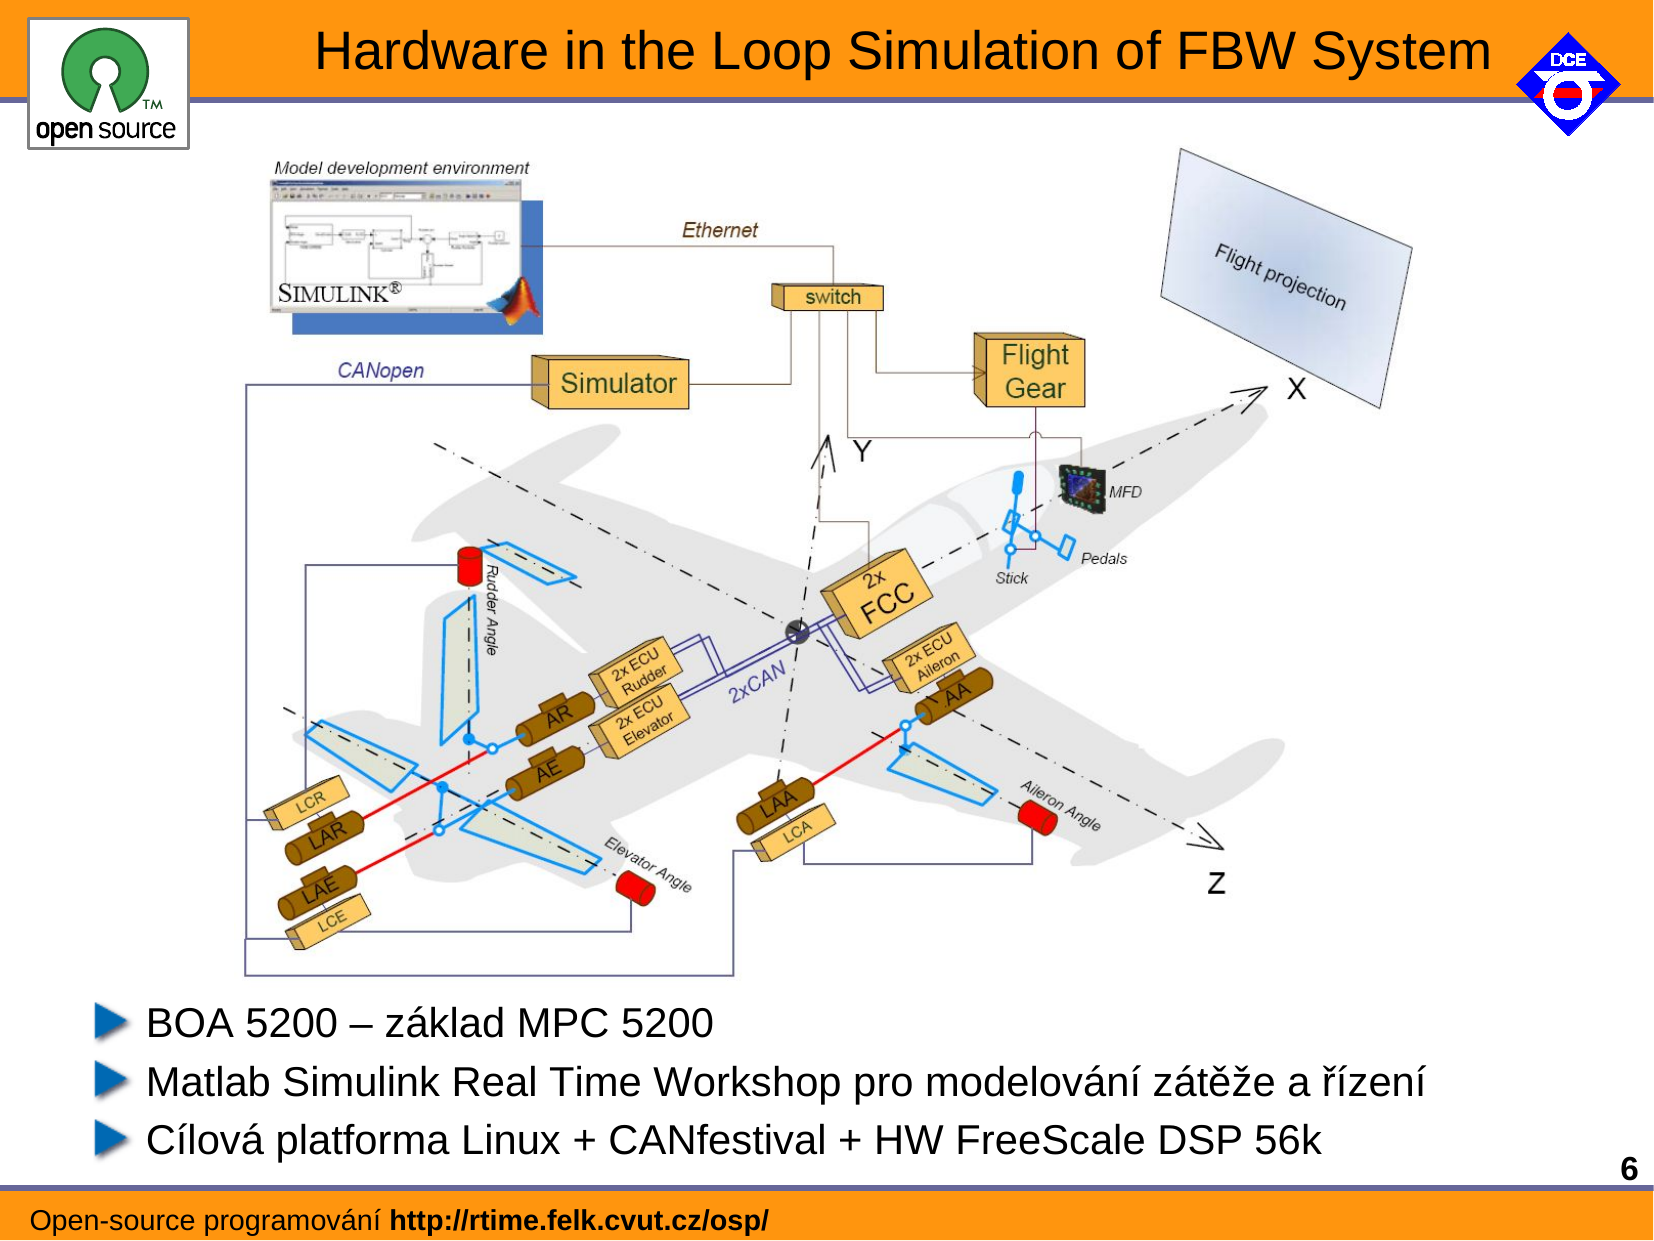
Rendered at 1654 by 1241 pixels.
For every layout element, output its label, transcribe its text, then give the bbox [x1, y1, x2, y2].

title Hardware in the Loop Simulation of FBW System [178, 11, 1631, 91]
picture [234, 137, 1420, 988]
list BOA 5200 – základ MPC 5200 Matlab Simulink Real Time Workshop pro modelování zátěže a řízení Cílová platforma Linux + CANfestival + HW FreeScale DSP 56k [75, 999, 1598, 1181]
